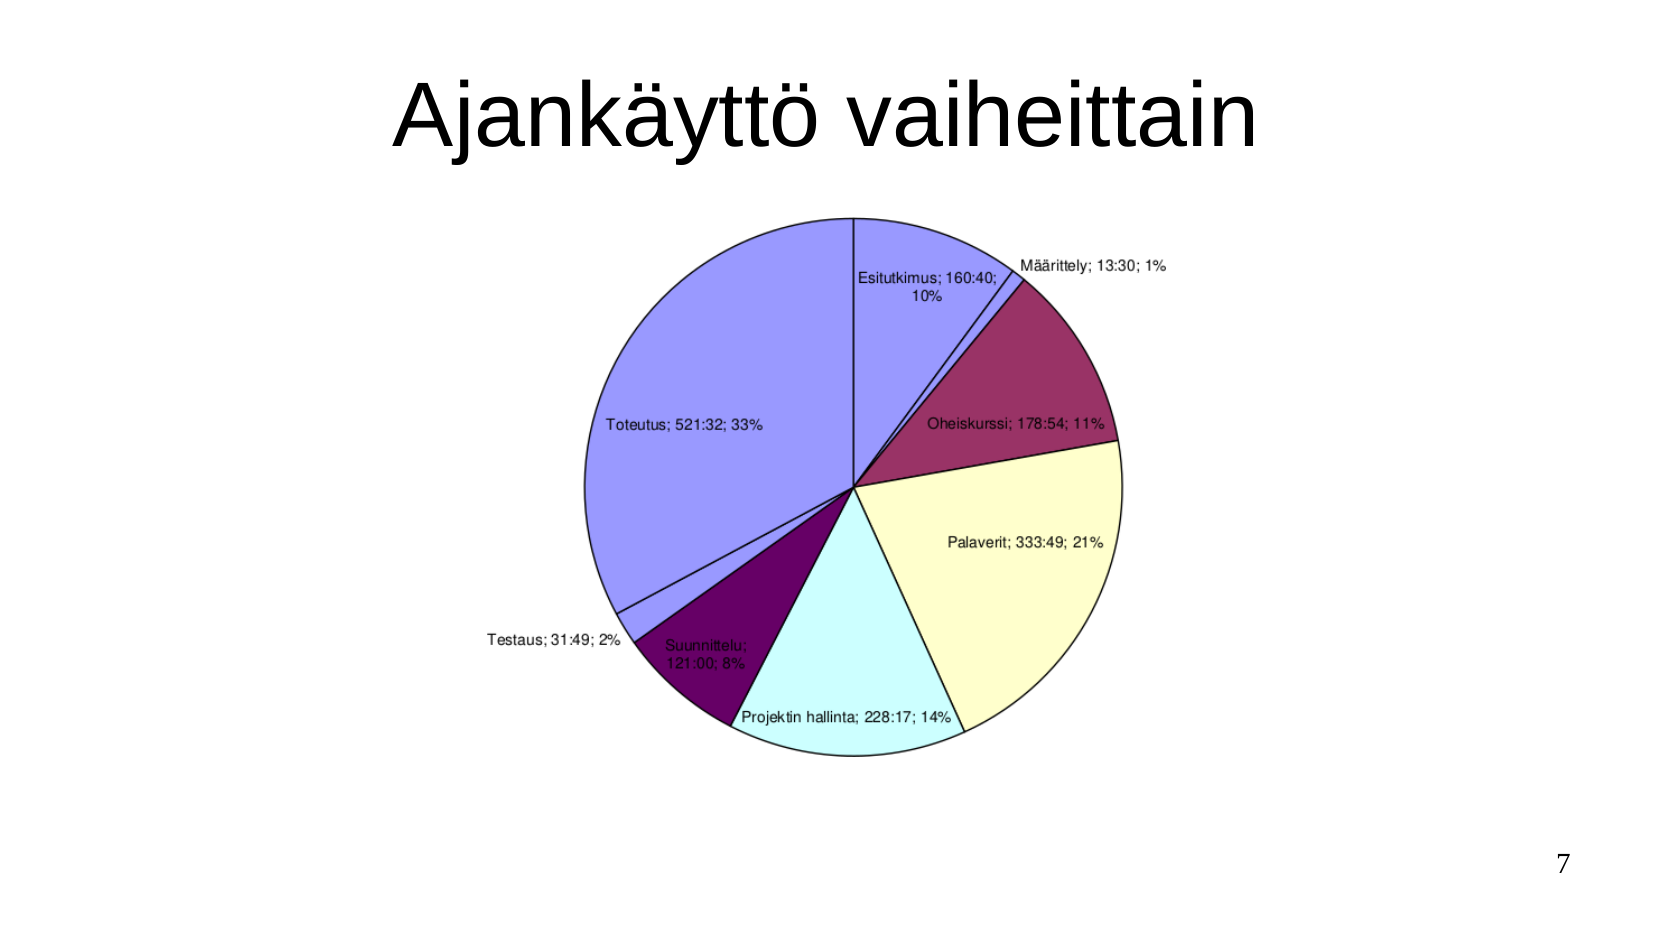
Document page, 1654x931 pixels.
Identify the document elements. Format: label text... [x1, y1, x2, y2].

title Ajankäyttö vaiheittain [82, 37, 1571, 193]
picture [487, 217, 1166, 758]
